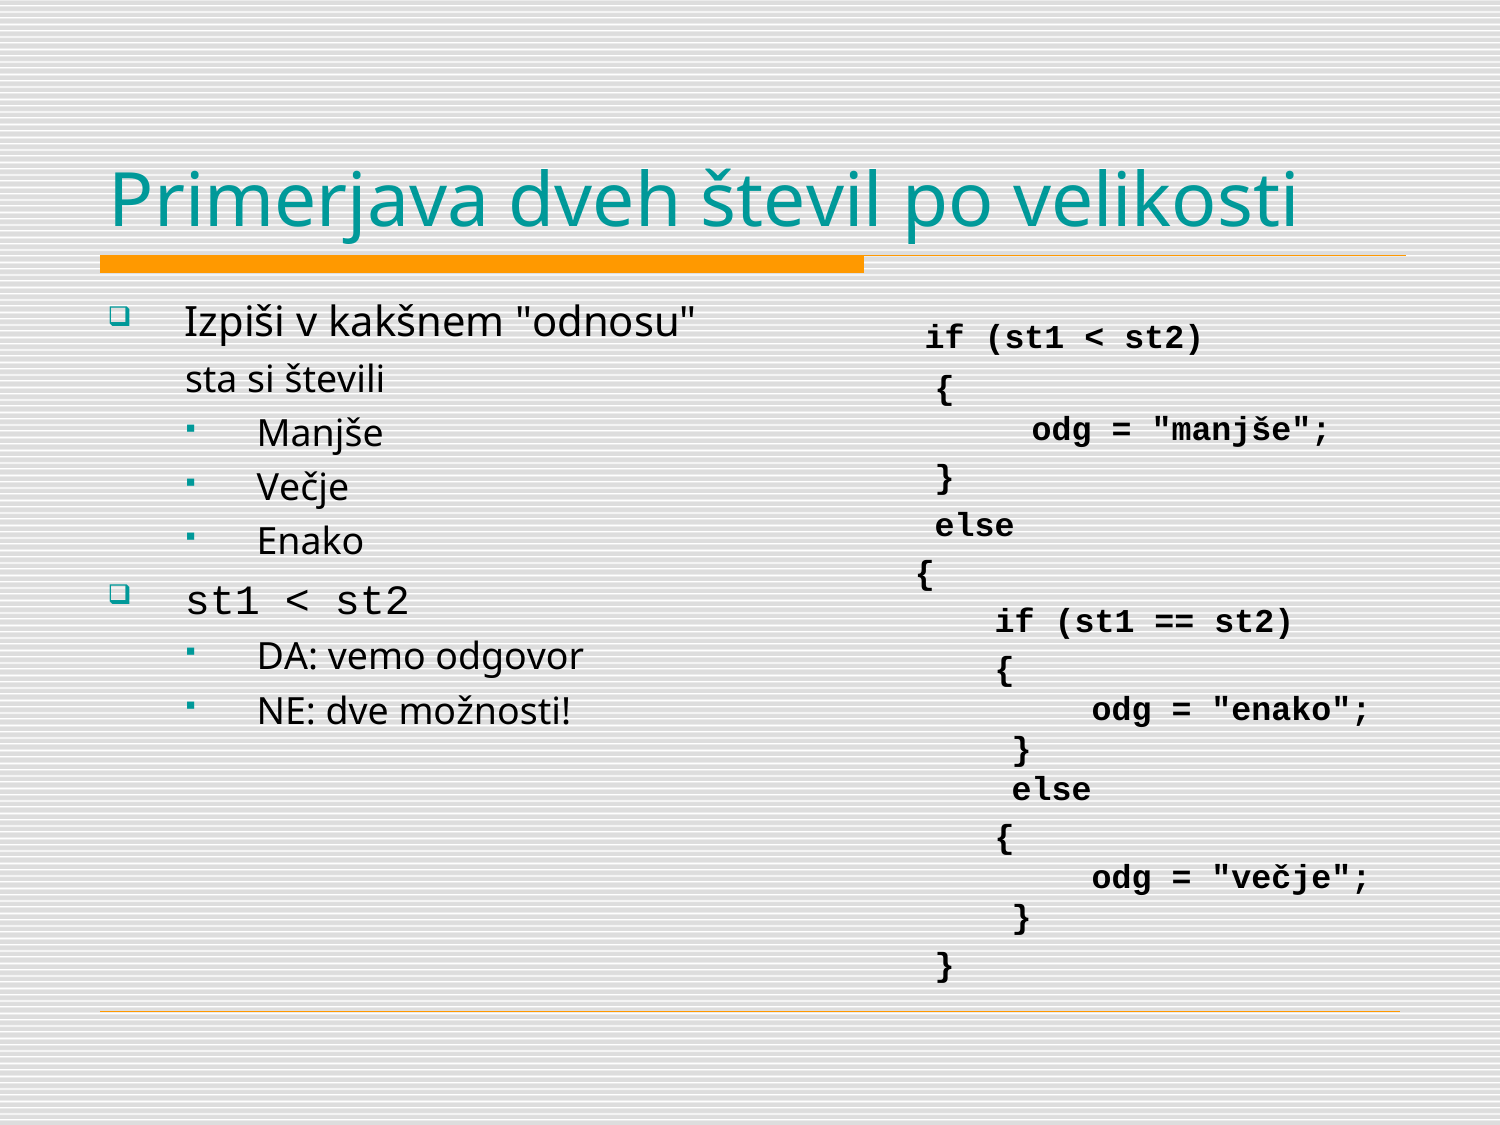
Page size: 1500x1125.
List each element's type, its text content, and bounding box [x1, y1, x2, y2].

picture [0, 0, 1500, 1125]
list Izpiši v kakšnem "odnosu" sta si števili Manjše Večje Enako st1 < st2 DA: vemo odgovor NE: dve možnosti! [92, 287, 1406, 988]
title Primerjava dveh števil po velikosti [94, 49, 1407, 250]
text_box if (st1 < st2) { odg = "manjše"; } else { if (st1 == st2) { odg = "enako"; } else { odg = "večje"; } } [879, 290, 1400, 1000]
